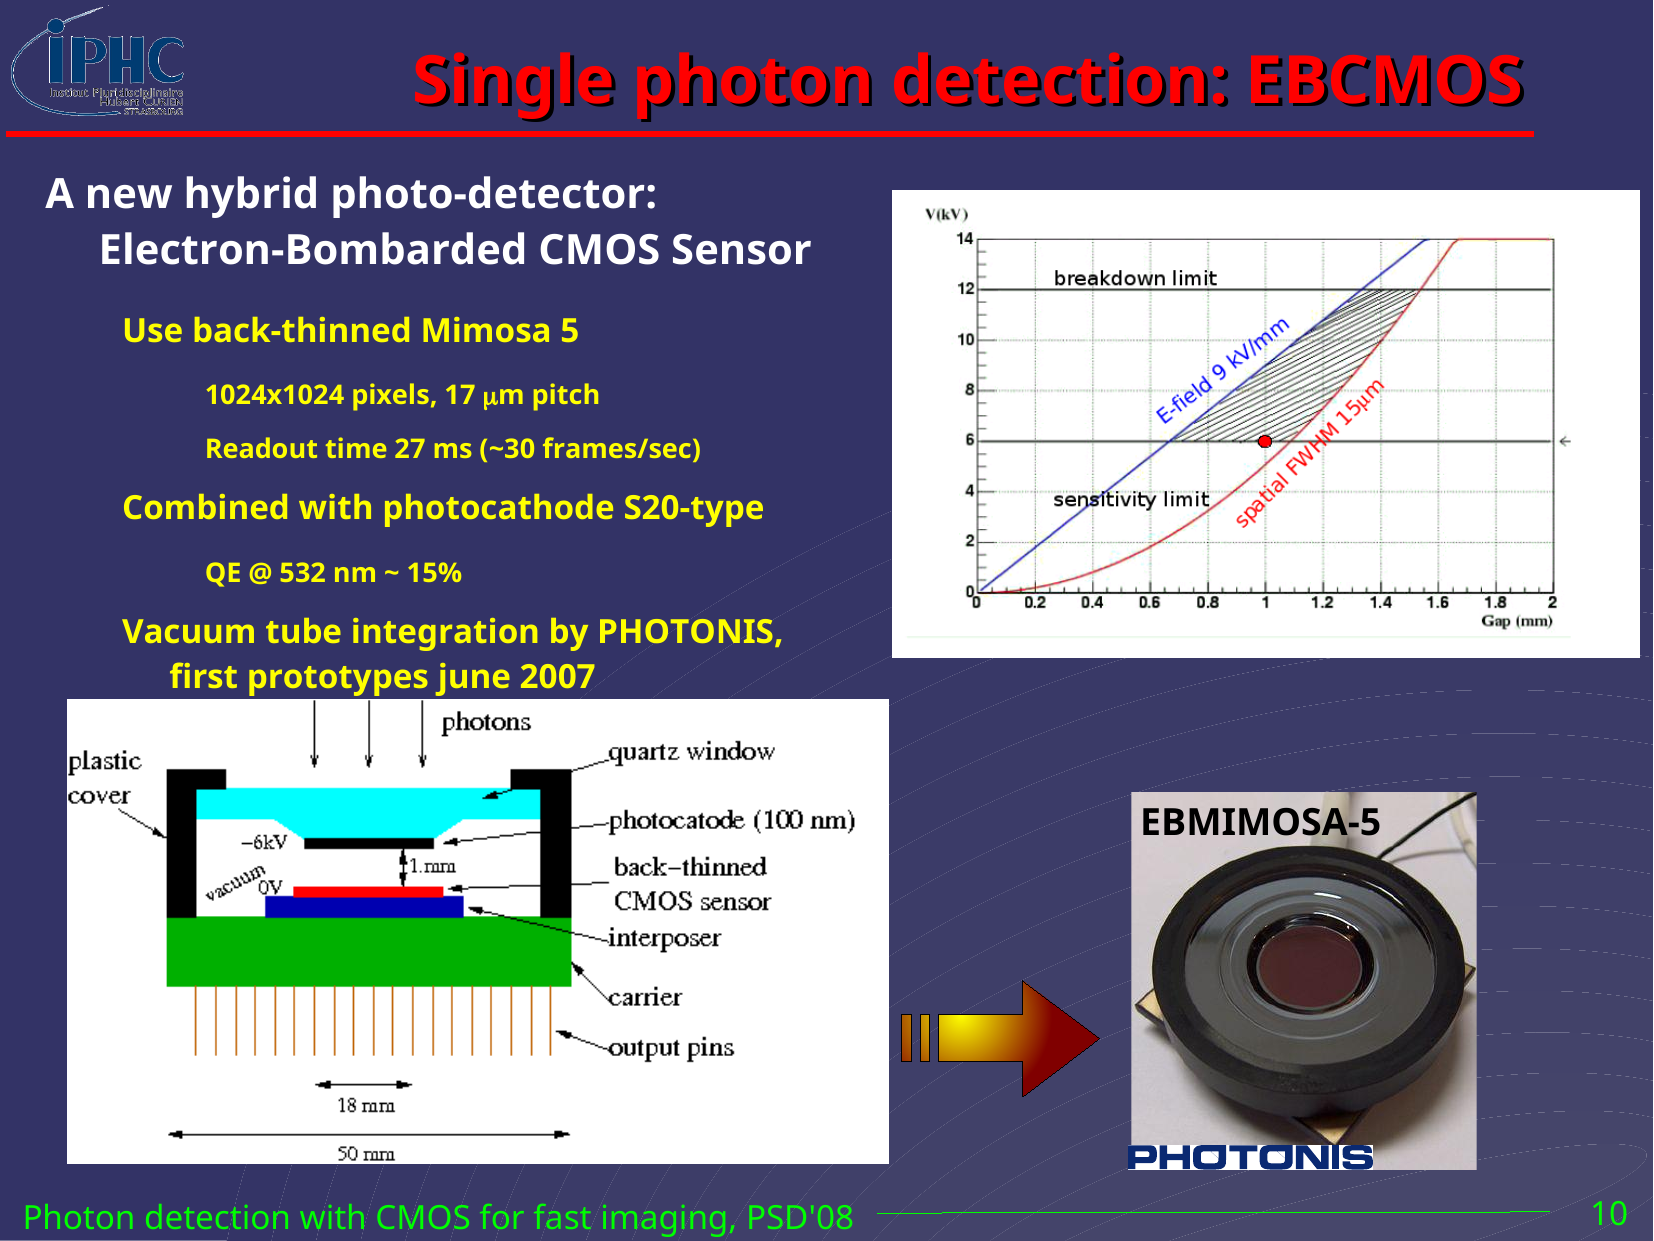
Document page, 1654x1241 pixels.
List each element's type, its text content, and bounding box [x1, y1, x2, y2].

picture [67, 699, 889, 1164]
title Single photon detection: EBCMOS [168, 31, 1525, 123]
picture [1128, 792, 1477, 1170]
picture [892, 190, 1640, 658]
text_box [901, 1014, 912, 1062]
list A new hybrid photo-detector: Electron-Bombarded CMOS Sensor Use back-thinned Mimosa 5 1024x1024 pixels, 17 mm pitch Readout time 27 ms (~30 frames/sec) Combined with photocathode S20-type QE @ 532 nm ~ 15% Vacuum tube integration by PHOTONIS, first prototypes june 2007 [27, 163, 885, 644]
text_box EBMIMOSA-5 [1137, 795, 1399, 846]
text_box [938, 980, 1100, 1097]
picture [10, 5, 184, 116]
text_box [920, 1014, 930, 1062]
